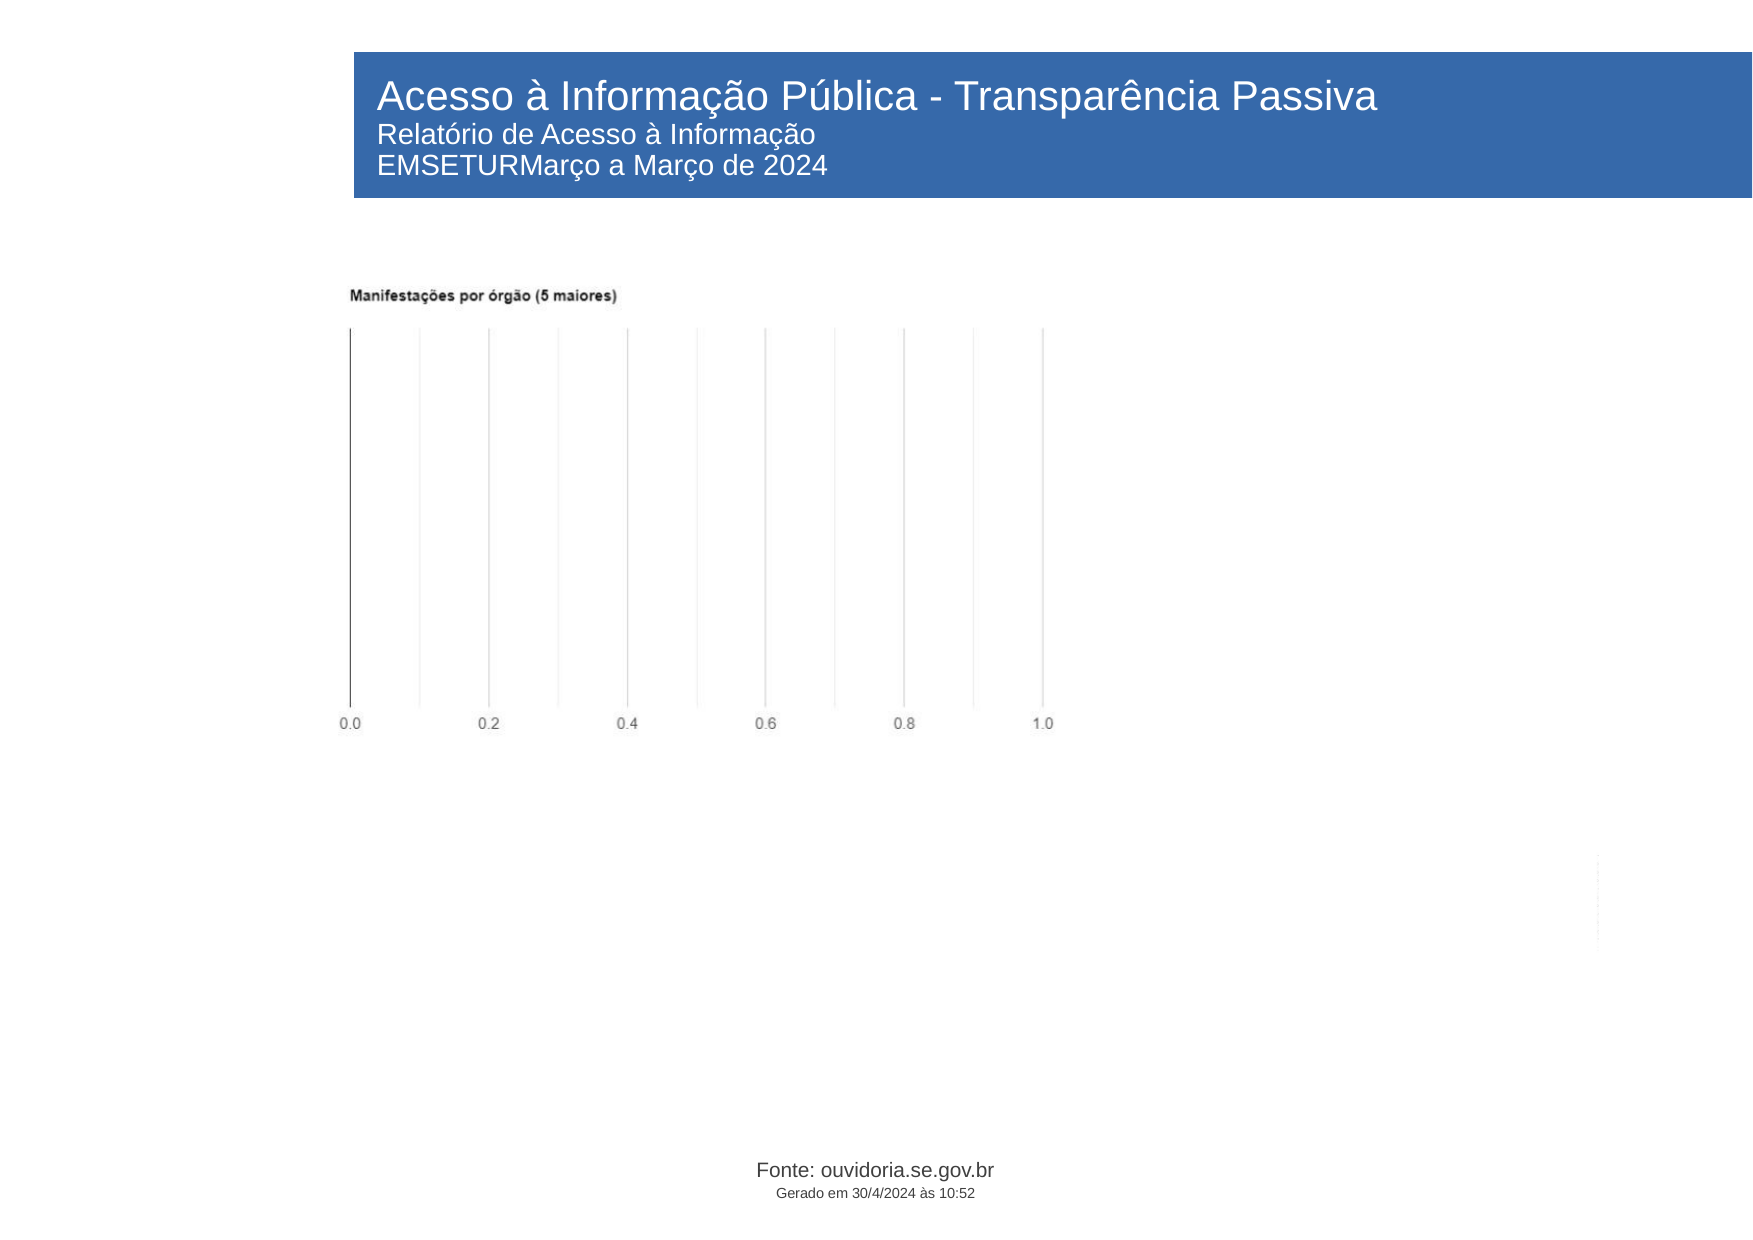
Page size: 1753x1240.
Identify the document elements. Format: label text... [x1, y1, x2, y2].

text_box Fonte: ouvidoria.se.gov.br Gerado em 30/4/2024 às 10:52 [756, 1158, 1023, 1208]
text_box [354, 52, 1752, 198]
text_box [155, 211, 1599, 1028]
text_box Acesso à Informação Pública - Transparência Passiva Relatório de Acesso à Informação EMSETURMarço a Março de 2024 [376, 72, 1403, 186]
